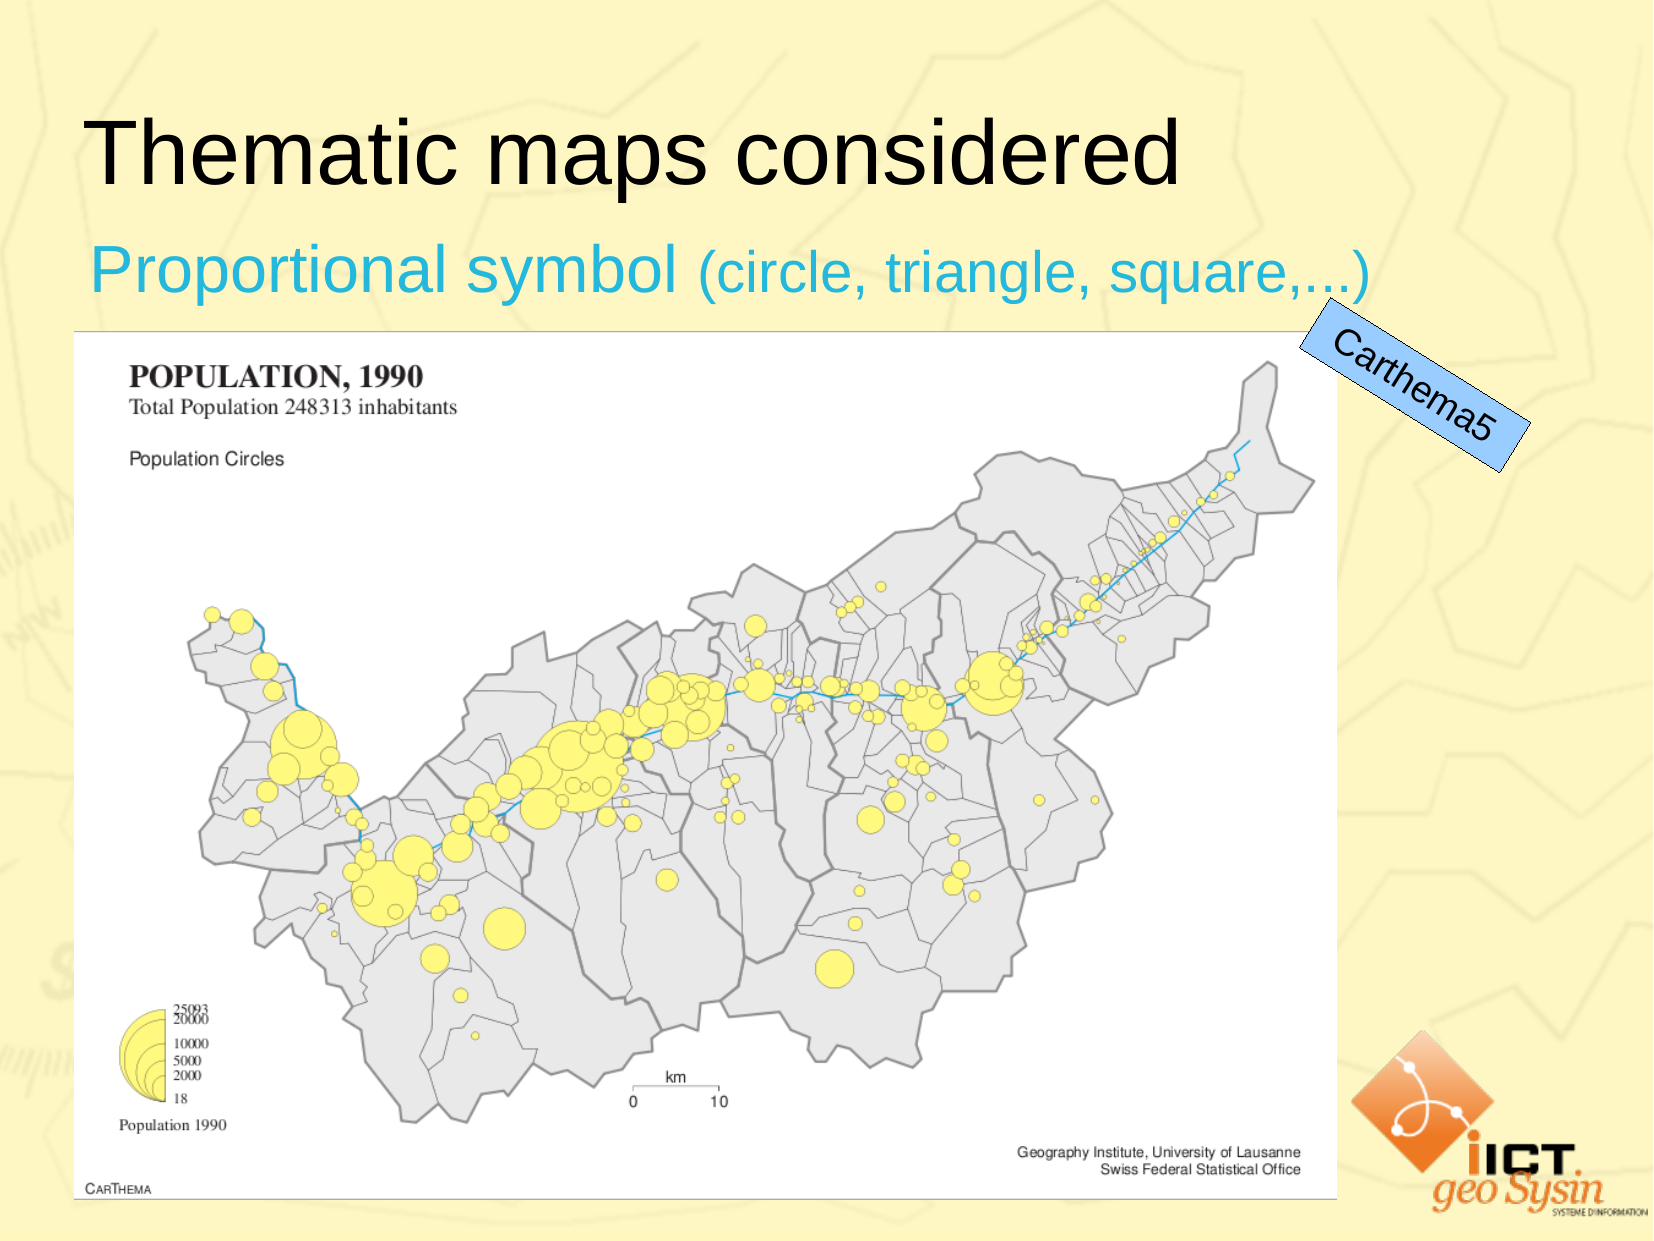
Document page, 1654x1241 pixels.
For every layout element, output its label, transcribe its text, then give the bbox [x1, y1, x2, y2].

text_box Proportional symbol (circle, triangle, square,...) [75, 225, 1387, 315]
text_box Carthema5 [1299, 297, 1531, 473]
title Thematic maps considered [82, 56, 1571, 250]
picture [0, 0, 1654, 1241]
